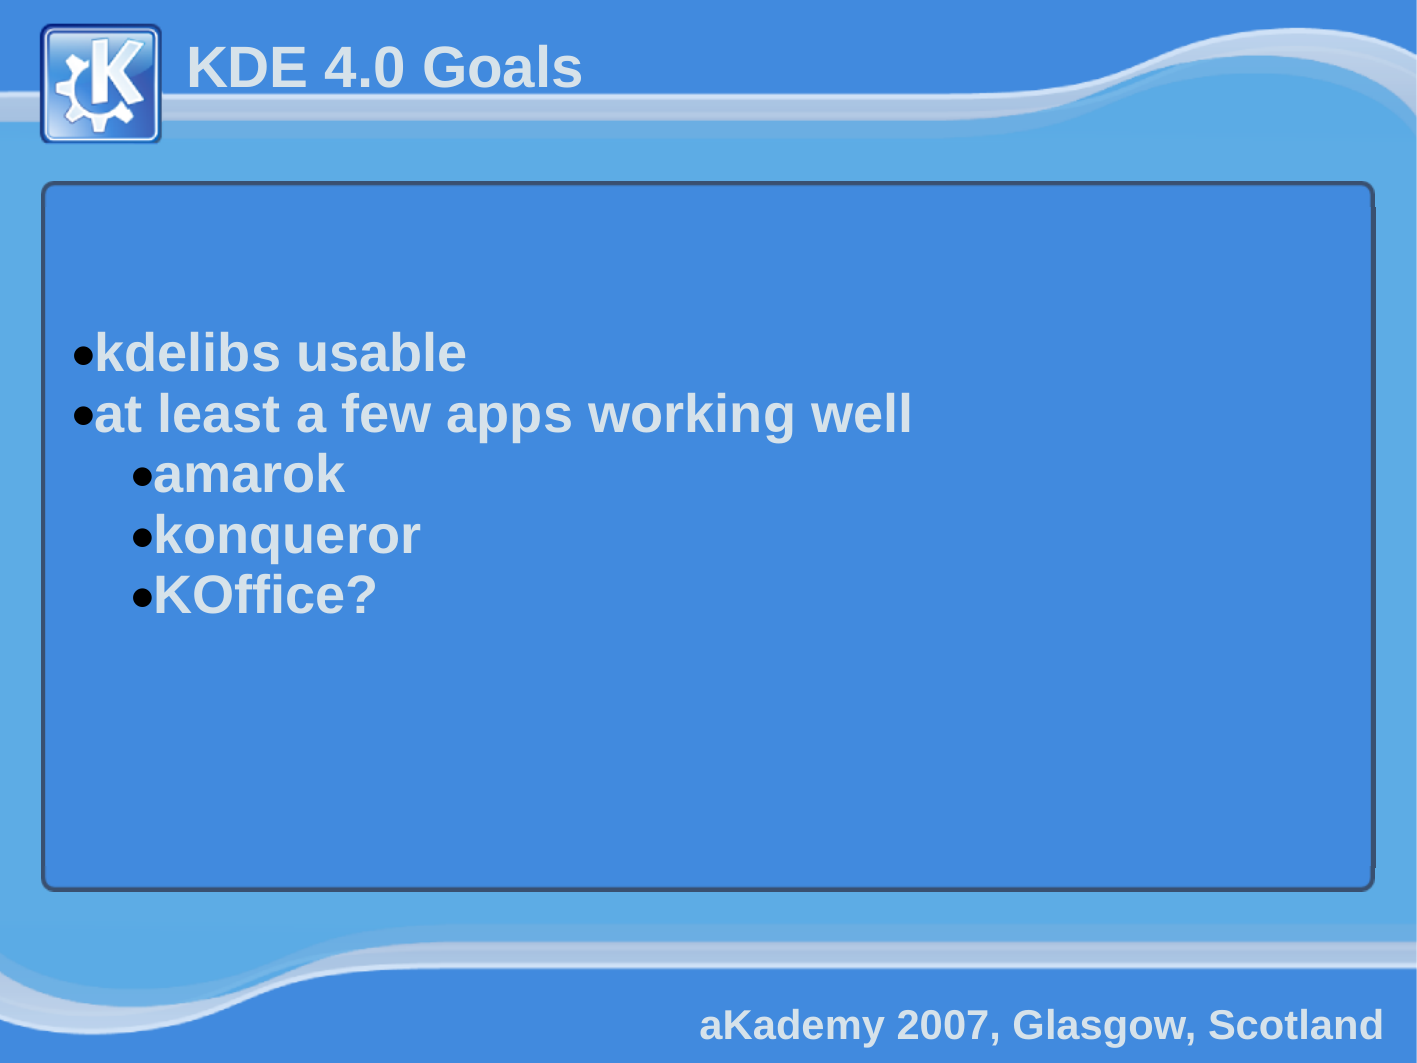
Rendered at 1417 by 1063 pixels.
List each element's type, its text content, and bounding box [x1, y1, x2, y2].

text_box kdelibs usable at least a few apps working well amarok konqueror KOffice? [58, 194, 1359, 881]
text_box KDE 4.0 Goals [171, 27, 1048, 105]
picture [0, 0, 1417, 1063]
